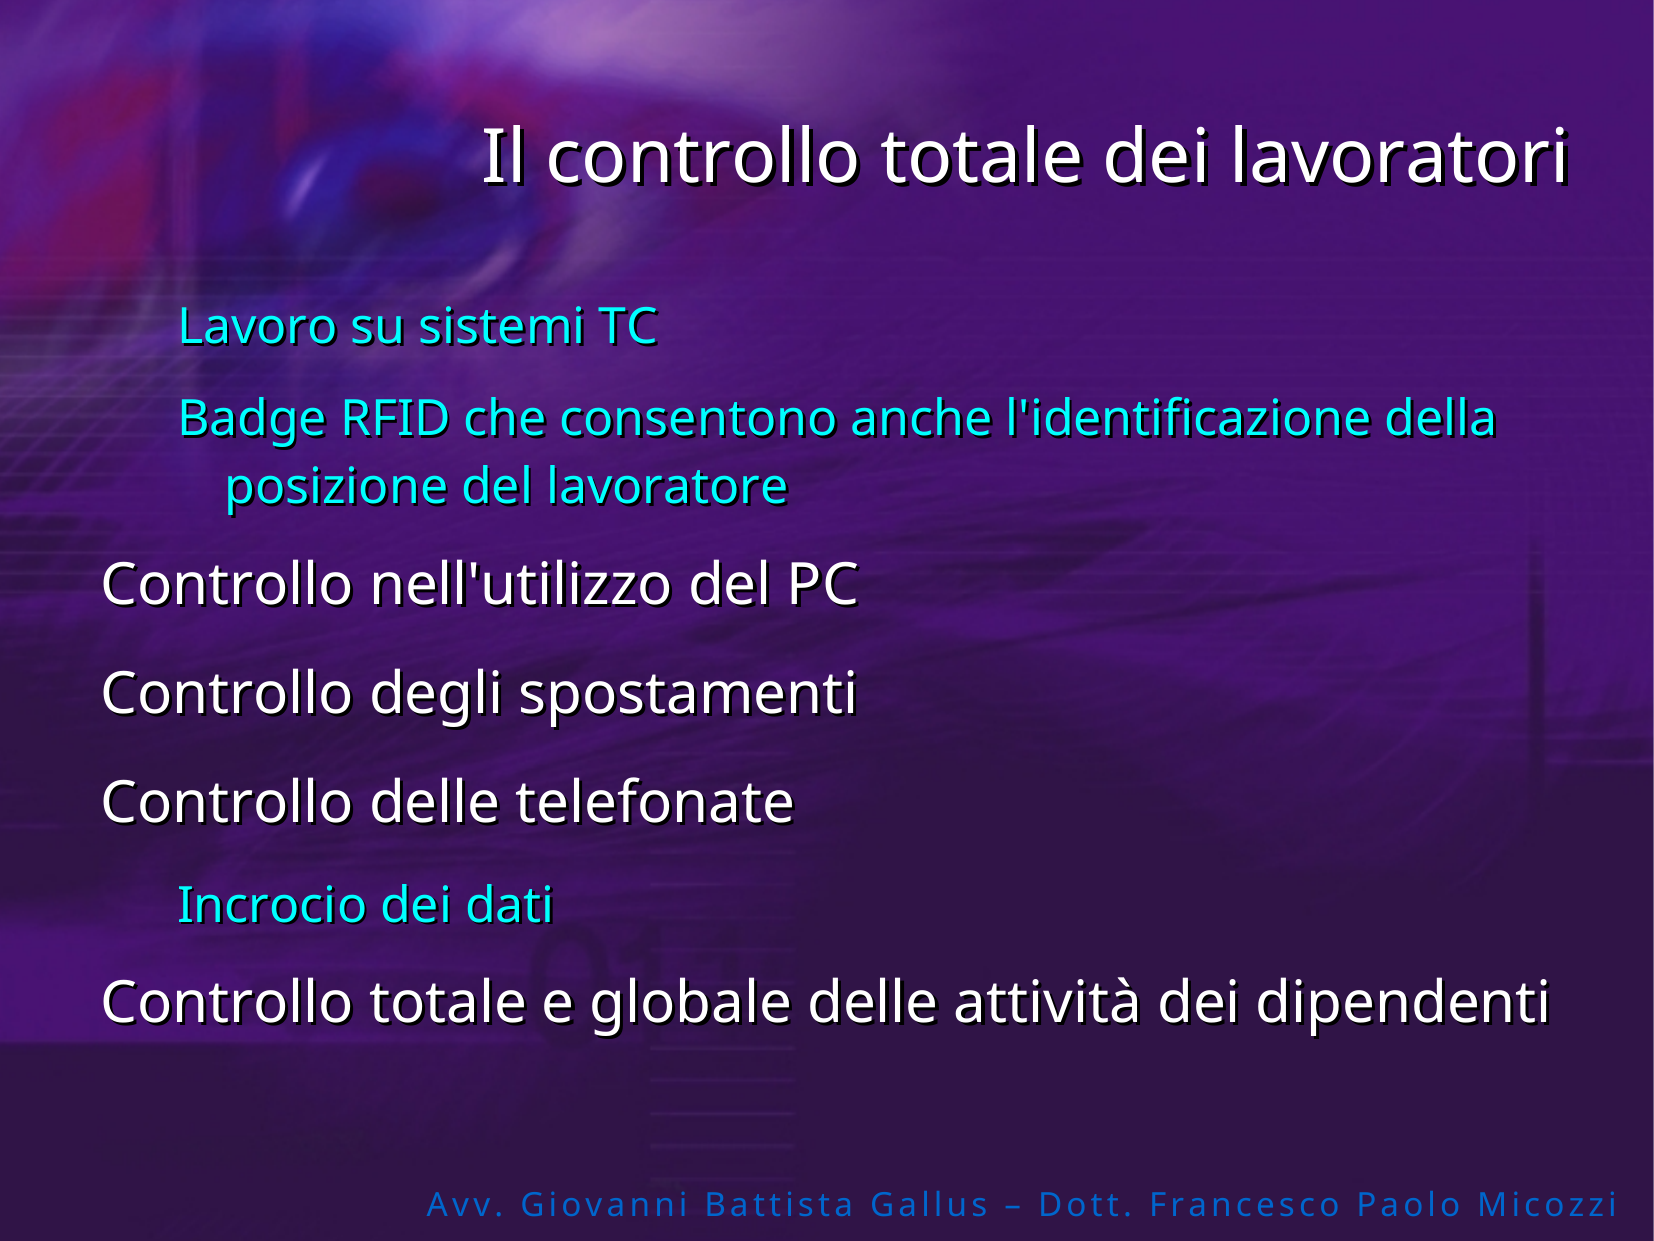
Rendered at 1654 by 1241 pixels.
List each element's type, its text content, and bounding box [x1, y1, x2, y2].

picture [0, 0, 1654, 1241]
list Lavoro su sistemi TC Badge RFID che consentono anche l'identificazione della posizione del lavoratore Controllo nell'utilizzo del PC Controllo degli spostamenti Controllo delle telefonate Incrocio dei dati Controllo totale e globale delle attività dei dipendenti [82, 290, 1571, 1109]
title Il controllo totale dei lavoratori [82, 49, 1571, 257]
